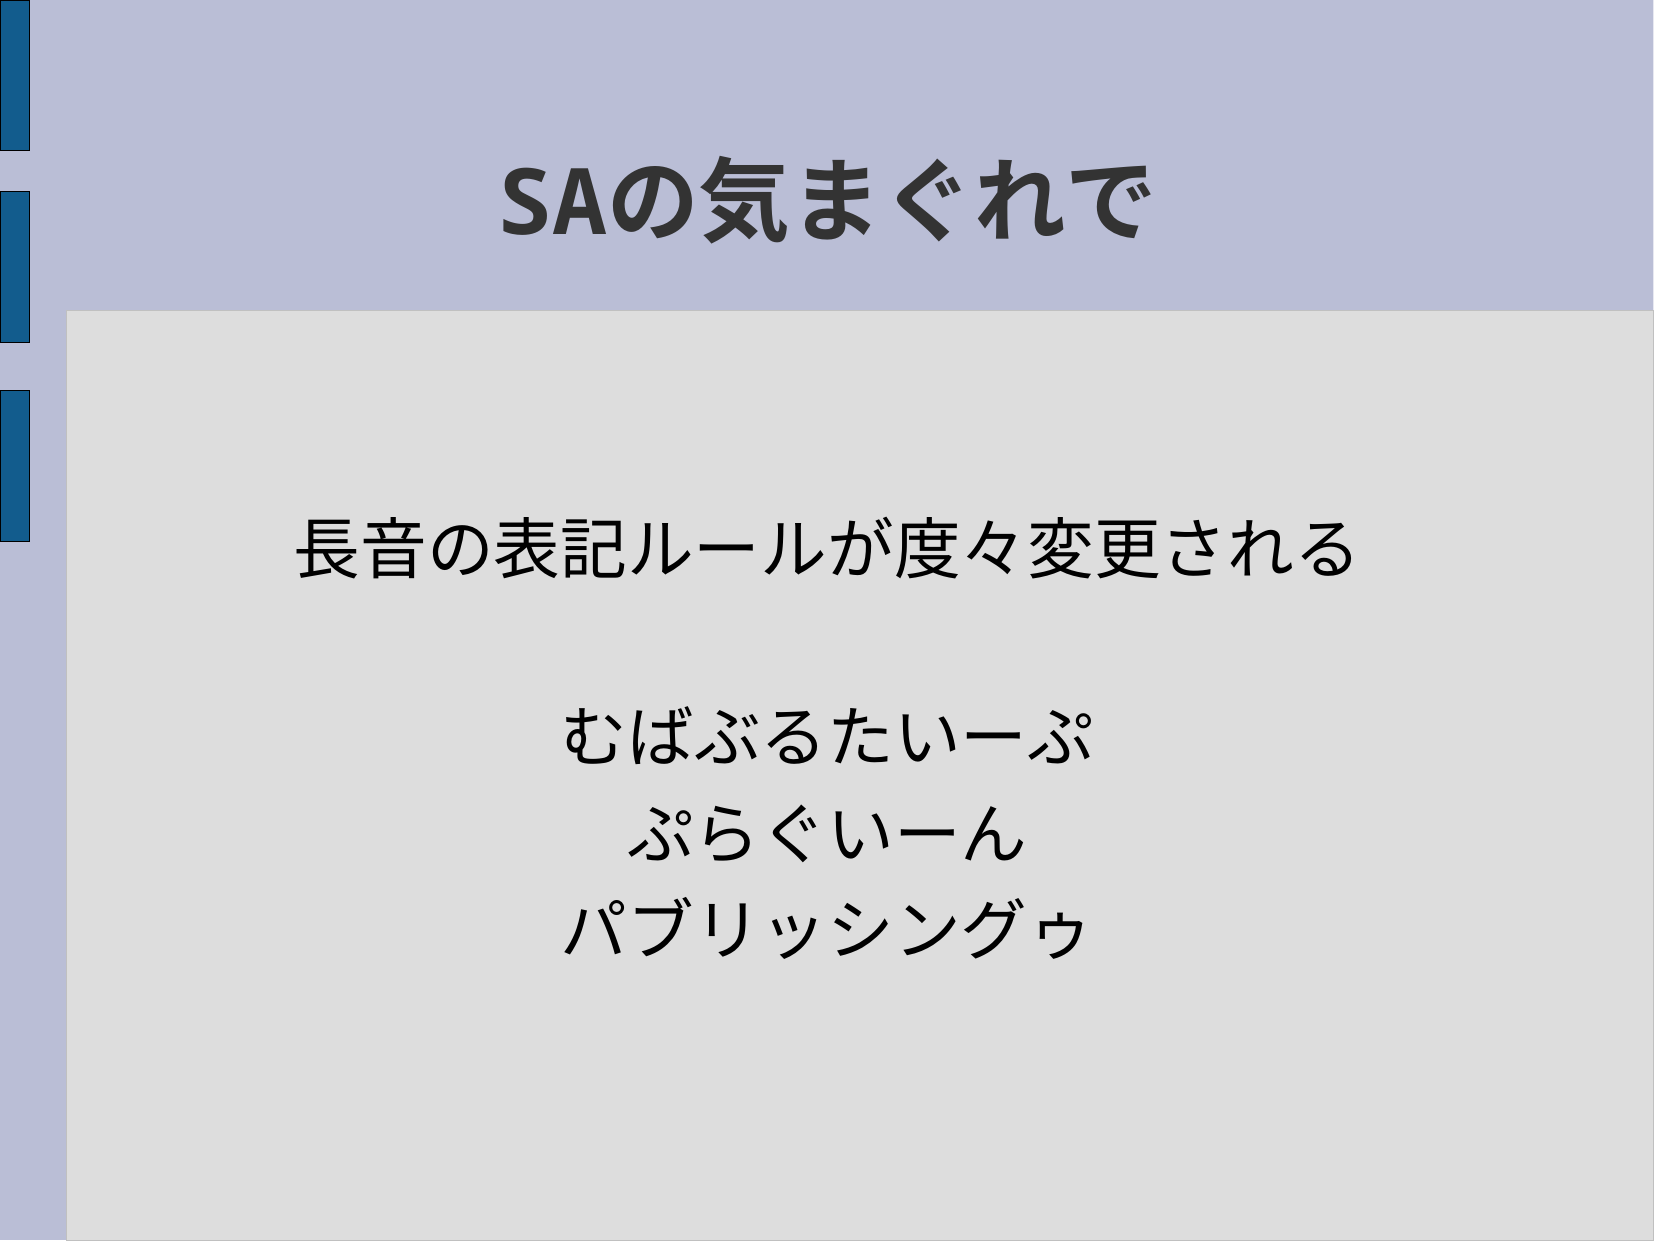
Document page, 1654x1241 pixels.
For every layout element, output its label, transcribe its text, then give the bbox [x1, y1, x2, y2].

title SAの気まぐれで [121, 98, 1534, 291]
subtitle 長音の表記ルールが度々変更される むばぶるたいーぷ ぷらぐいーん パブリッシングゥ [121, 352, 1534, 1119]
